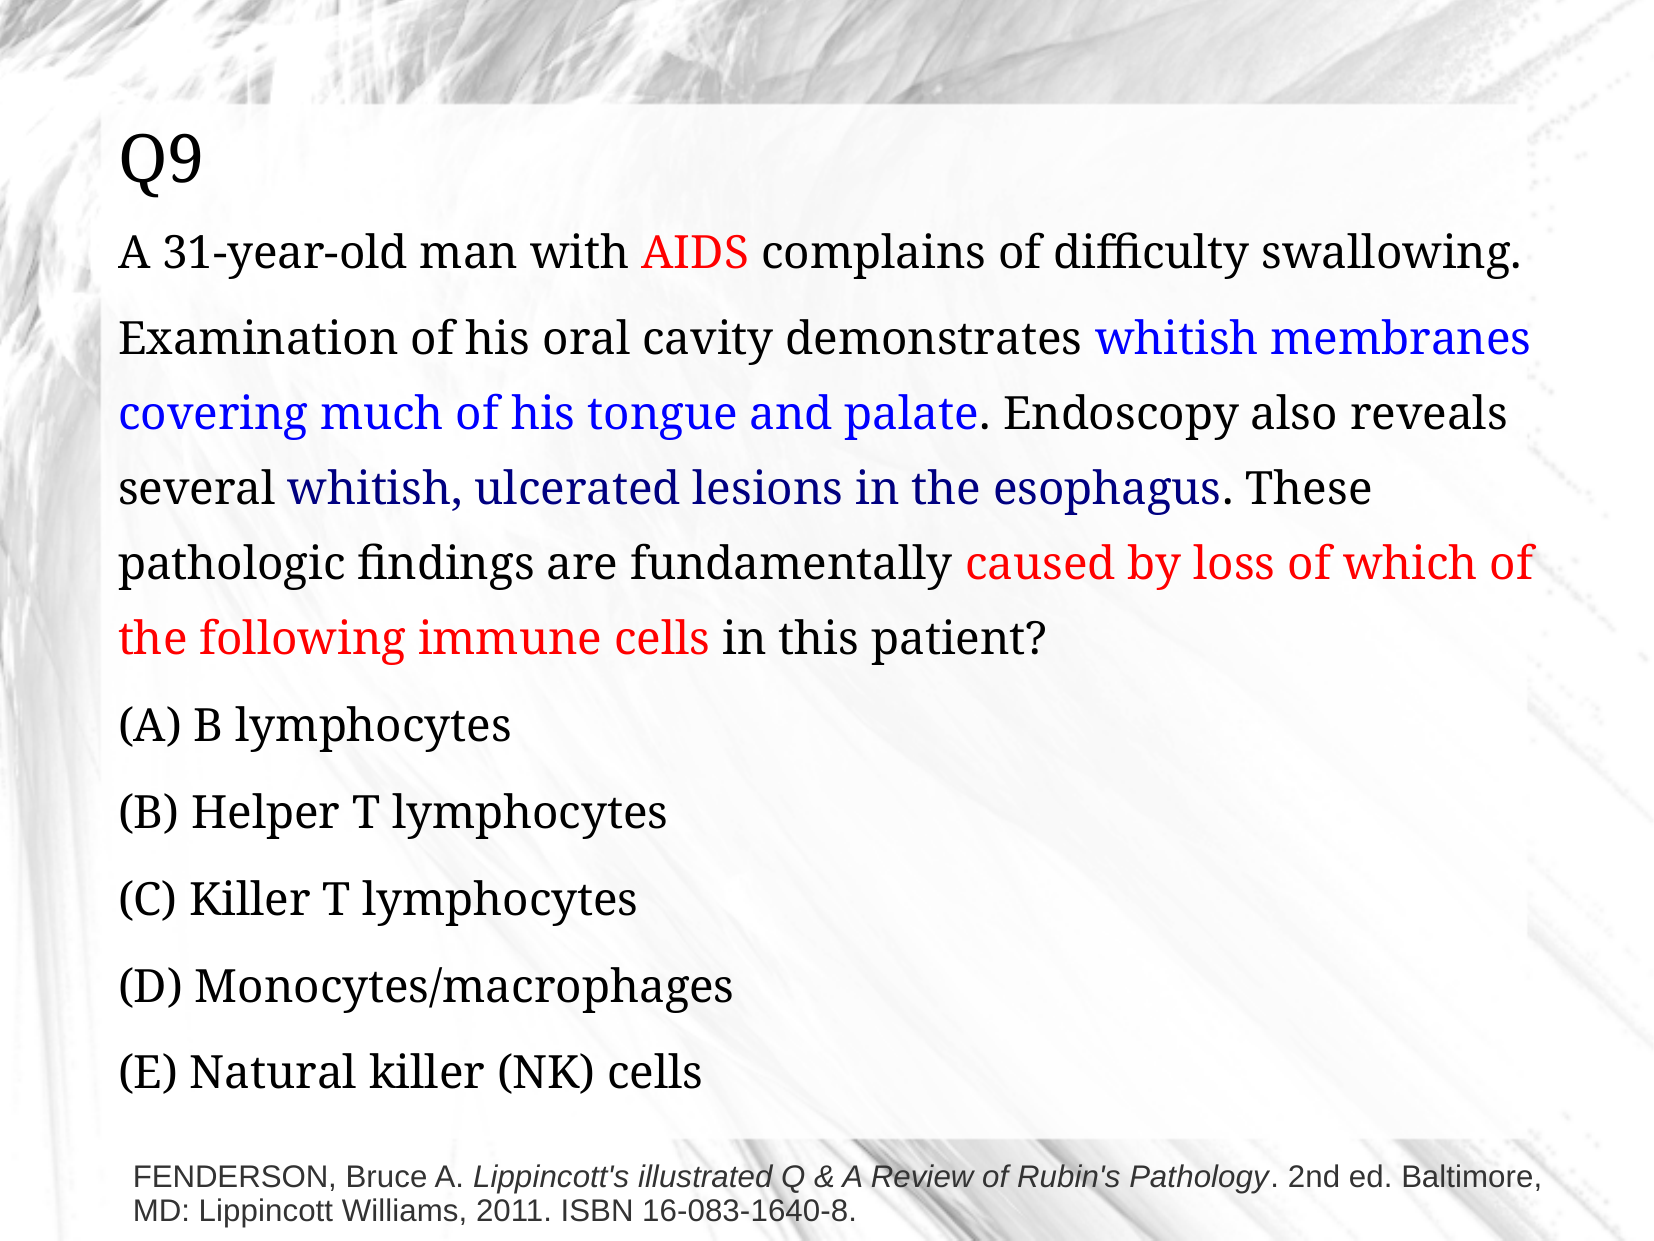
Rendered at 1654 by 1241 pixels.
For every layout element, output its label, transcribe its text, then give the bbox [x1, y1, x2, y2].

list A 31-year-old man with AIDS complains of difficulty swallowing. Examination of his oral cavity demonstrates whitish membranes covering much of his tongue and palate. Endoscopy also reveals several whitish, ulcerated lesions in the esophagus. These pathologic findings are fundamentally caused by loss of which of the following immune cells in this patient? (A) B lymphocytes (B) Helper T lymphocytes (C) Killer T lymphocytes (D) Monocytes/macrophages (E) Natural killer (NK) cells [118, 206, 1565, 1139]
picture [0, 0, 1654, 1241]
title Q9 [118, 107, 1506, 206]
text_box FENDERSON, Bruce A. Lippincott's illustrated Q & A Review of Rubin's Pathology. 2nd ed. Baltimore, MD: Lippincott Williams, 2011. ISBN 16-083-1640-8. [118, 1151, 1565, 1236]
